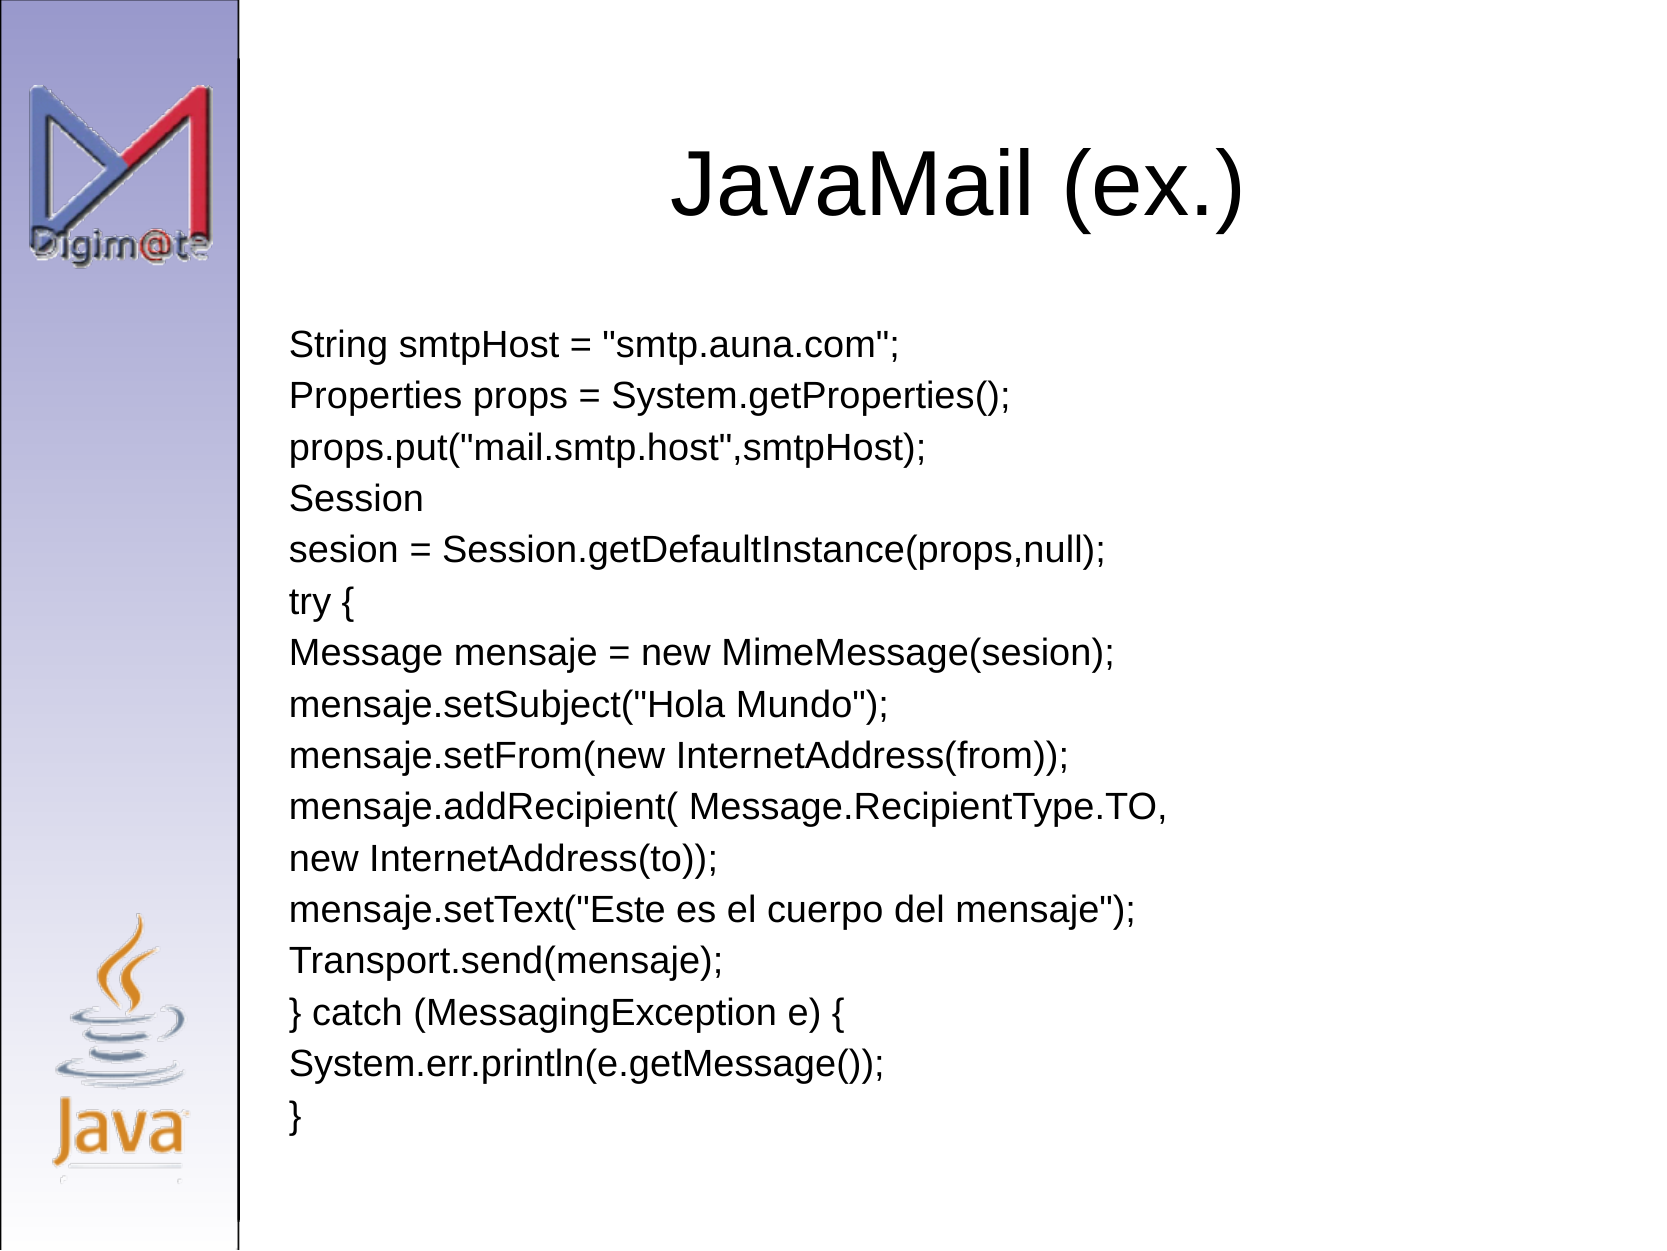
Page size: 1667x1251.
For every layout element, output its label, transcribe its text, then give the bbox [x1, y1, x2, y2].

text_box String smtpHost = "smtp.auna.com"; Properties props = System.getProperties(); props.put("mail.smtp.host",smtpHost); Session sesion = Session.getDefaultInstance(props,null); try { Message mensaje = new MimeMessage(sesion); mensaje.setSubject("Hola Mundo"); mensaje.setFrom(new InternetAddress(from)); mensaje.addRecipient( Message.RecipientType.TO, new InternetAddress(to)); mensaje.setText("Este es el cuerpo del mensaje"); Transport.send(mensaje); } catch (MessagingException e) { System.err.println(e.getMessage()); } [282, 307, 1605, 1004]
picture [0, 0, 1667, 1250]
title JavaMail (ex.) [267, 65, 1650, 281]
